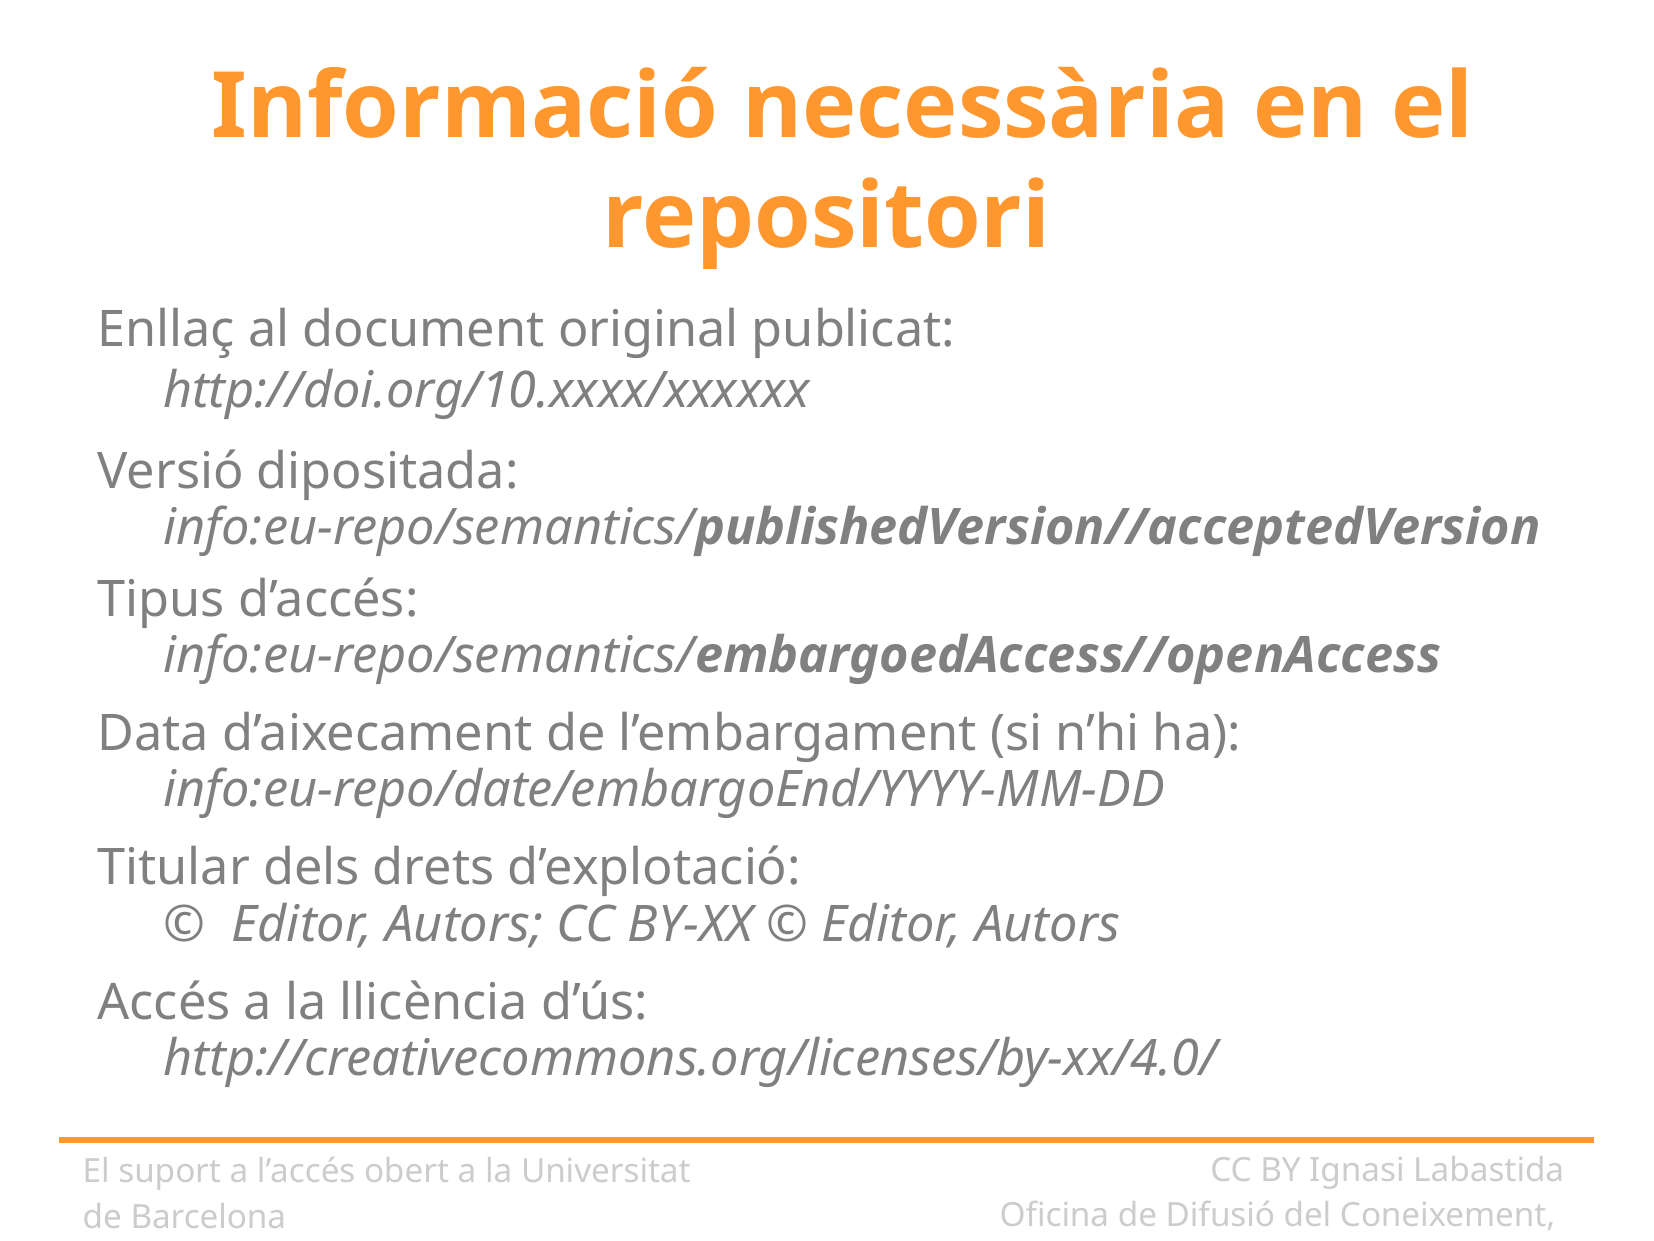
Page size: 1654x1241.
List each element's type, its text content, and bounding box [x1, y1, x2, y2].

title Informació necessària en el repositori [82, 38, 1571, 267]
list Enllaç al document original publicat: http://doi.org/10.xxxx/xxxxxx Versió dipositada: info:eu-repo/semantics/publishedVersion//acceptedVersion Tipus d’accés: info:eu-repo/semantics/embargoedAccess//openAccess Data d’aixecament de l’embargament (si n’hi ha): info:eu-repo/date/embargoEnd/YYYY-MM-DD Titular dels drets d’explotació: © Editor, Autors; CC BY-XX © Editor, Autors Accés a la llicència d’ús: http://creativecommons.org/licenses/by-xx/4.0/ [82, 289, 1571, 1108]
